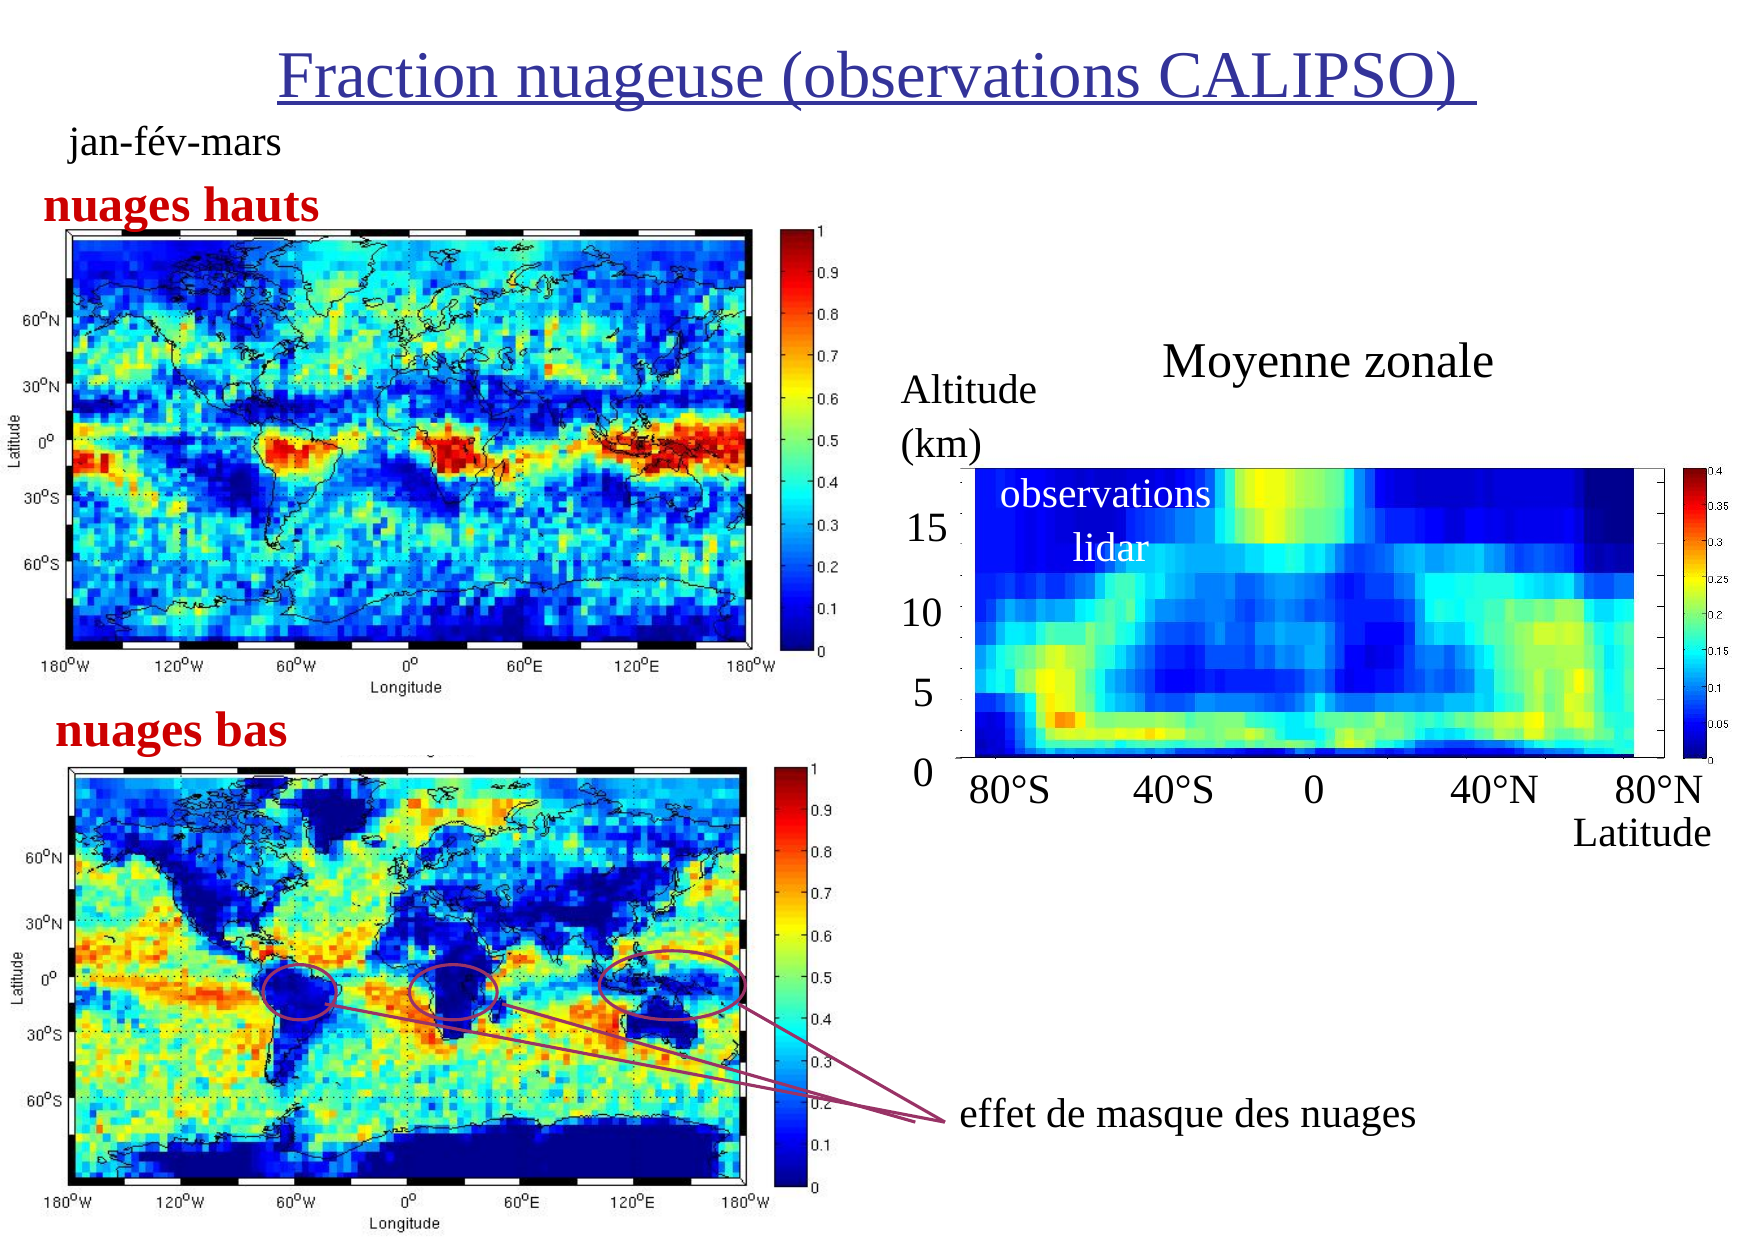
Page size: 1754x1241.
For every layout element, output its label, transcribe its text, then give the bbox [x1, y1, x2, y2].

text_box 15 [931, 517, 939, 525]
text_box effet de masque des nuages [944, 1074, 1579, 1172]
text_box 80°N [1599, 762, 1677, 809]
picture [265, 967, 334, 1018]
text_box 40°S [1118, 762, 1193, 809]
text_box 10 [885, 589, 949, 628]
text_box 5 [898, 669, 946, 708]
text_box [1677, 775, 1743, 805]
text_box 15 [891, 504, 939, 543]
text_box nuages bas [40, 690, 582, 760]
picture [601, 953, 743, 1018]
text_box 80°S [954, 762, 1029, 809]
picture [0, 220, 848, 705]
text_box Latitude [1542, 805, 1743, 852]
text_box observations lidar [985, 469, 1197, 563]
text_box 0 [898, 749, 946, 788]
text_box 40°N [1435, 762, 1510, 809]
text_box Altitude (km) [885, 389, 1086, 436]
picture [1680, 779, 1692, 796]
text_box Moyenne zonale [974, 307, 1684, 392]
title Fraction nuageuse (observations CALIPSO) [0, 0, 1754, 139]
text_box 0 [1282, 762, 1346, 809]
picture [946, 442, 1742, 796]
text_box nuages hauts [28, 165, 570, 235]
text_box jan-fév-mars [29, 110, 322, 165]
picture [0, 755, 848, 1241]
text_box [910, 442, 961, 758]
text_box [898, 762, 1599, 842]
